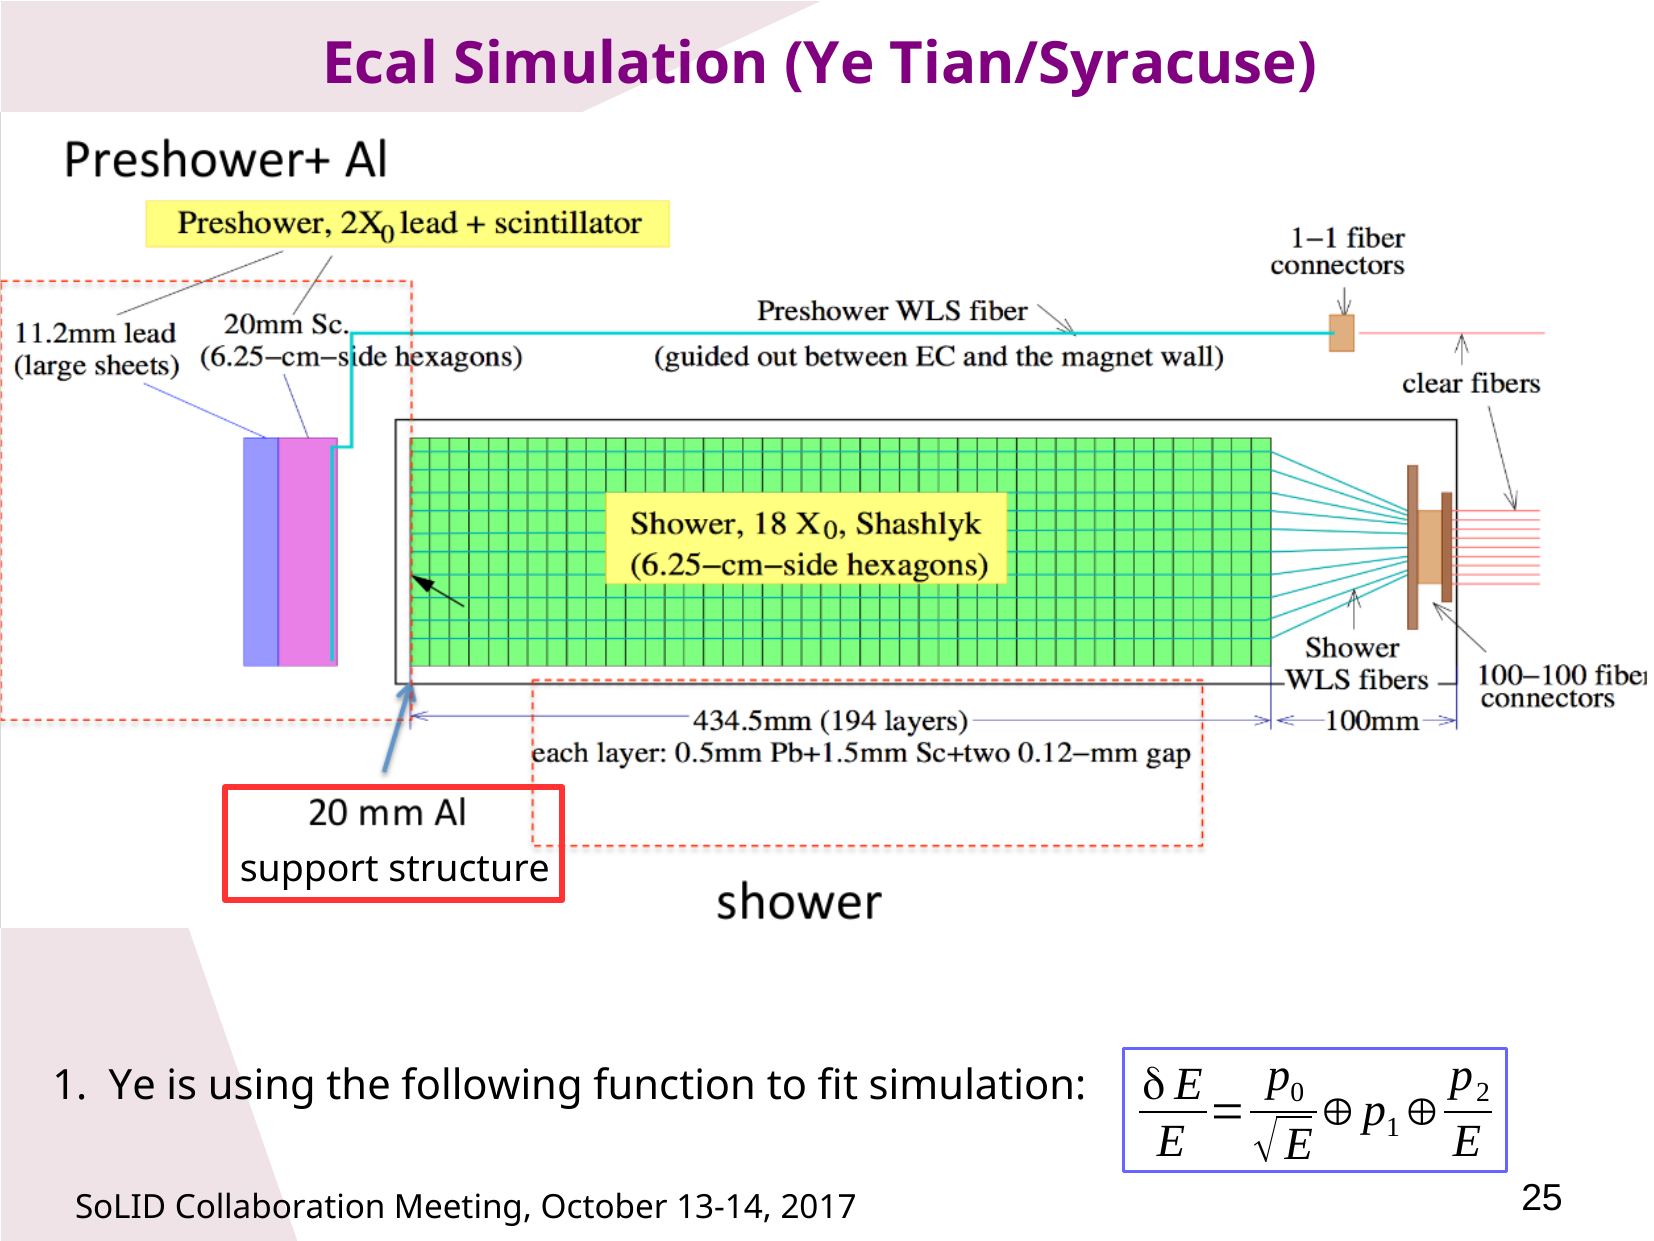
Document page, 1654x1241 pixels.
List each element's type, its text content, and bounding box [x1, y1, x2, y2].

text_box support structure [225, 840, 568, 901]
text_box Ye is using the following function to fit simulation: [37, 1050, 1613, 1228]
picture [0, 112, 1651, 928]
title Ecal Simulation (Ye Tian/Syracuse) [68, 24, 1571, 86]
